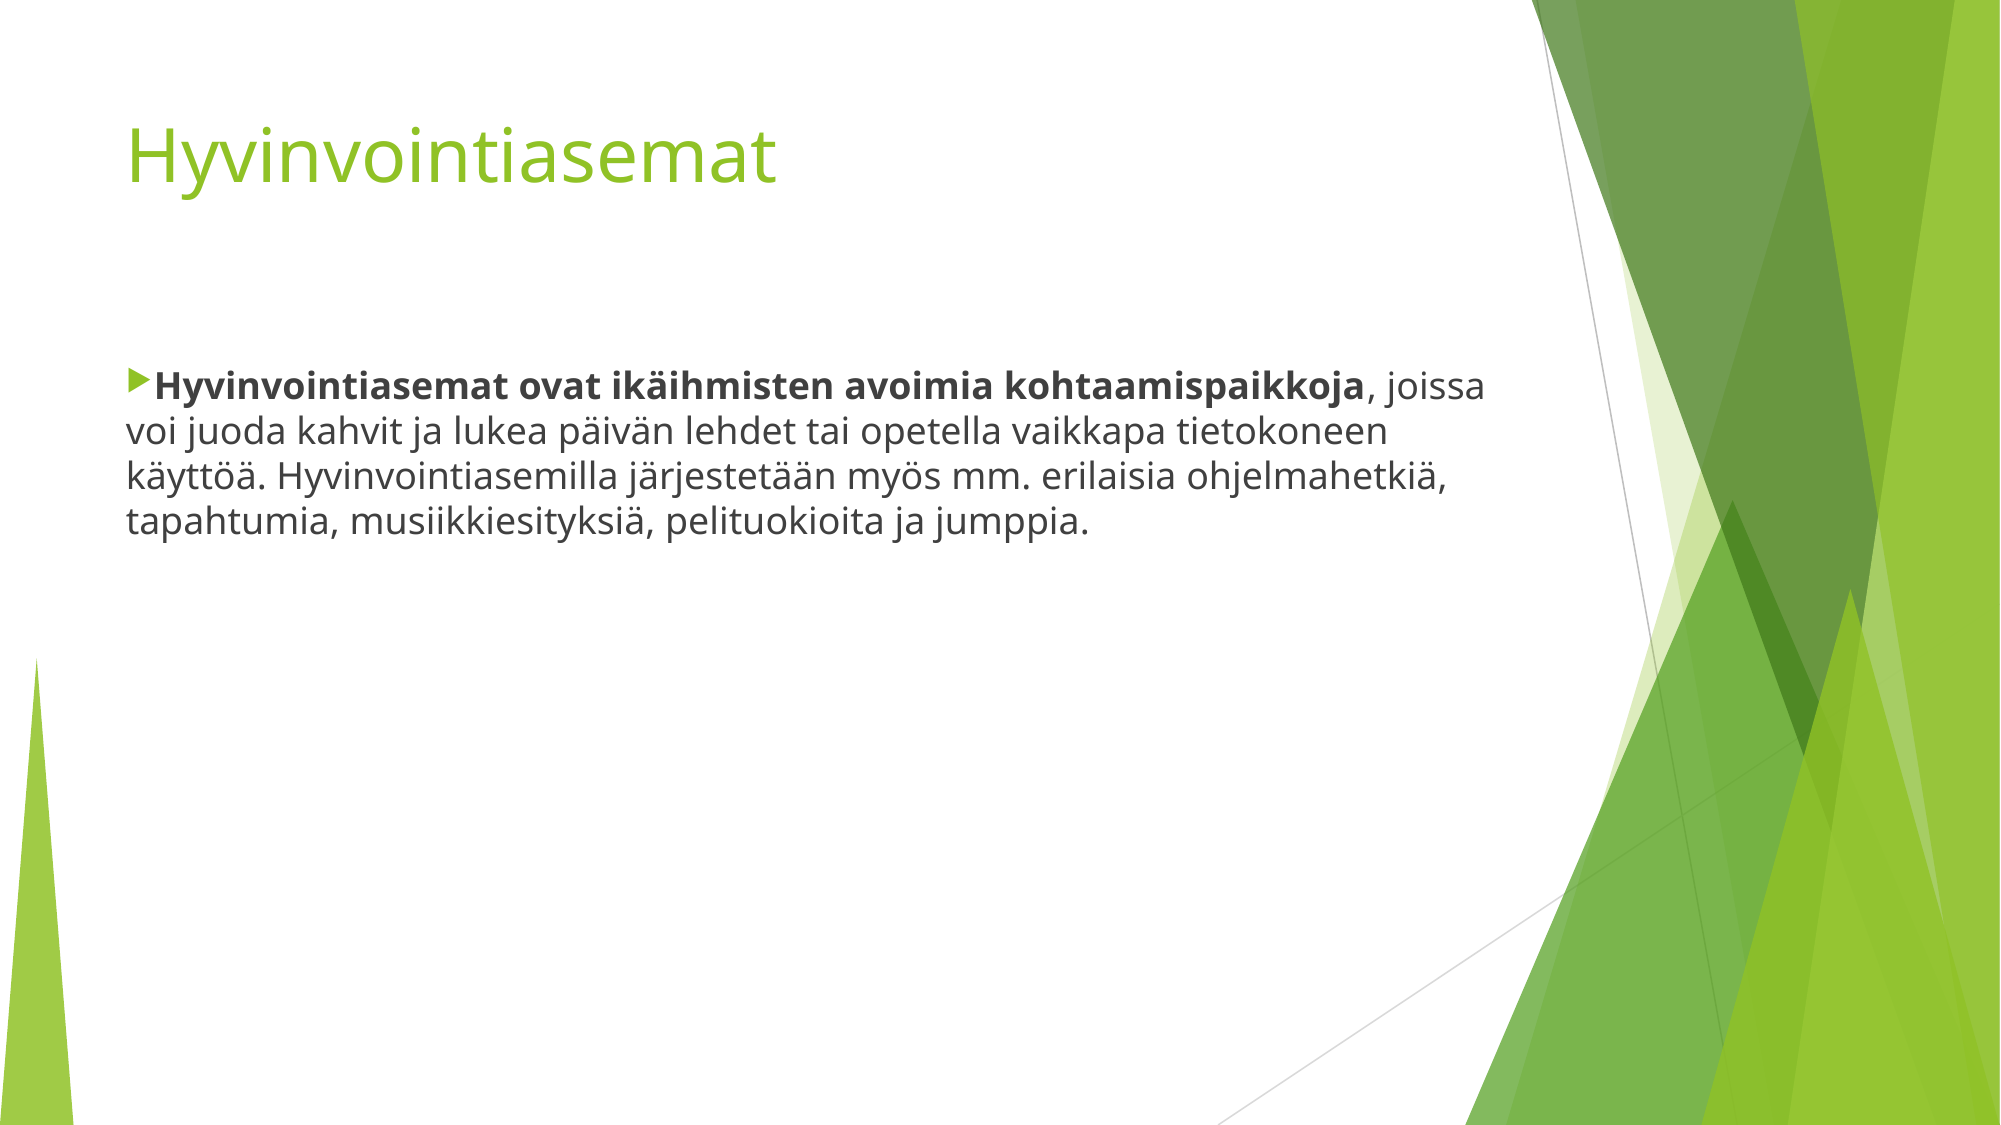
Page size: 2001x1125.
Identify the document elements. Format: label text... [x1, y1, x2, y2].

list Hyvinvointiasemat ovat ikäihmisten avoimia kohtaamispaikkoja, joissa voi juoda kahvit ja lukea päivän lehdet tai opetella vaikkapa tietokoneen käyttöä. Hyvinvointiasemilla järjestetään myös mm. erilaisia ohjelmahetkiä, tapahtumia, musiikkiesityksiä, pelituokioita ja jumppia. [111, 354, 1522, 992]
title Hyvinvointiasemat [111, 99, 1522, 317]
